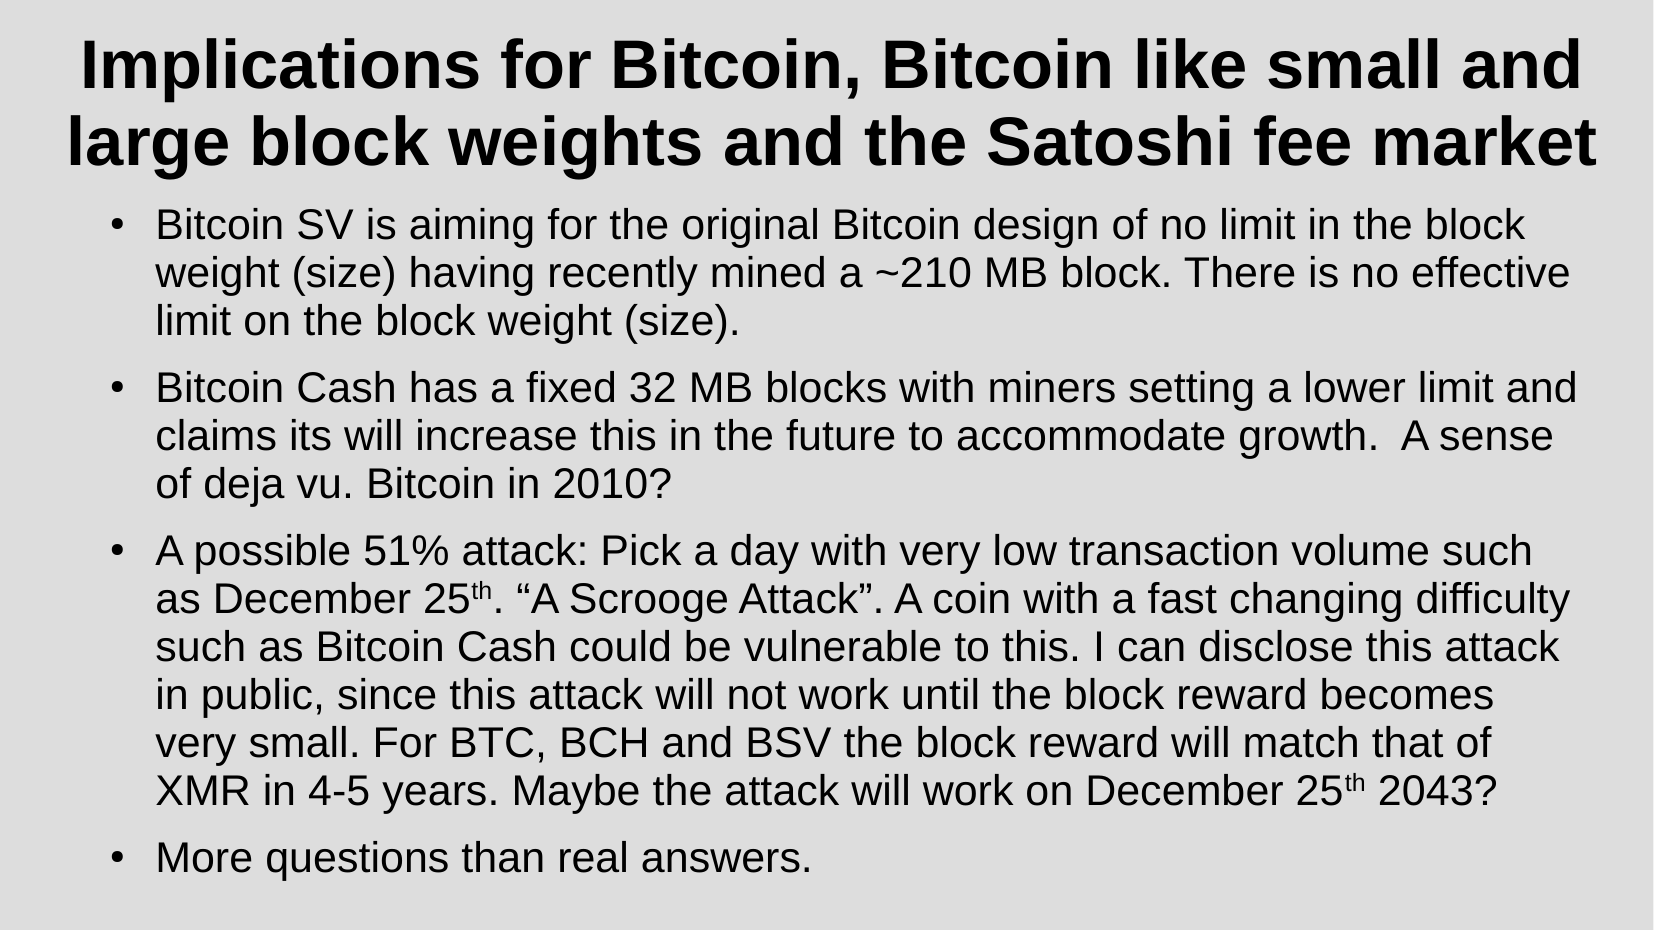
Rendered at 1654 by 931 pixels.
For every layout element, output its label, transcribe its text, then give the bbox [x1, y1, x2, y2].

title Implications for Bitcoin, Bitcoin like small and large block weights and the Satoshi fee market [0, 11, 1630, 195]
list Bitcoin SV is aiming for the original Bitcoin design of no limit in the block weight (size) having recently mined a ~210 MB block. There is no effective limit on the block weight (size). Bitcoin Cash has a fixed 32 MB blocks with miners setting a lower limit and claims its will increase this in the future to accommodate growth. A sense of deja vu. Bitcoin in 2010? A possible 51% attack: Pick a day with very low transaction volume such as December 25th. “A Scrooge Attack”. A coin with a fast changing difficulty such as Bitcoin Cash could be vulnerable to this. I can disclose this attack in public, since this attack will not work until the block reward becomes very small. For BTC, BCH and BSV the block reward will match that of XMR in 4-5 years. Maybe the attack will work on December 25th 2043? More questions than real answers. [94, 200, 1583, 898]
